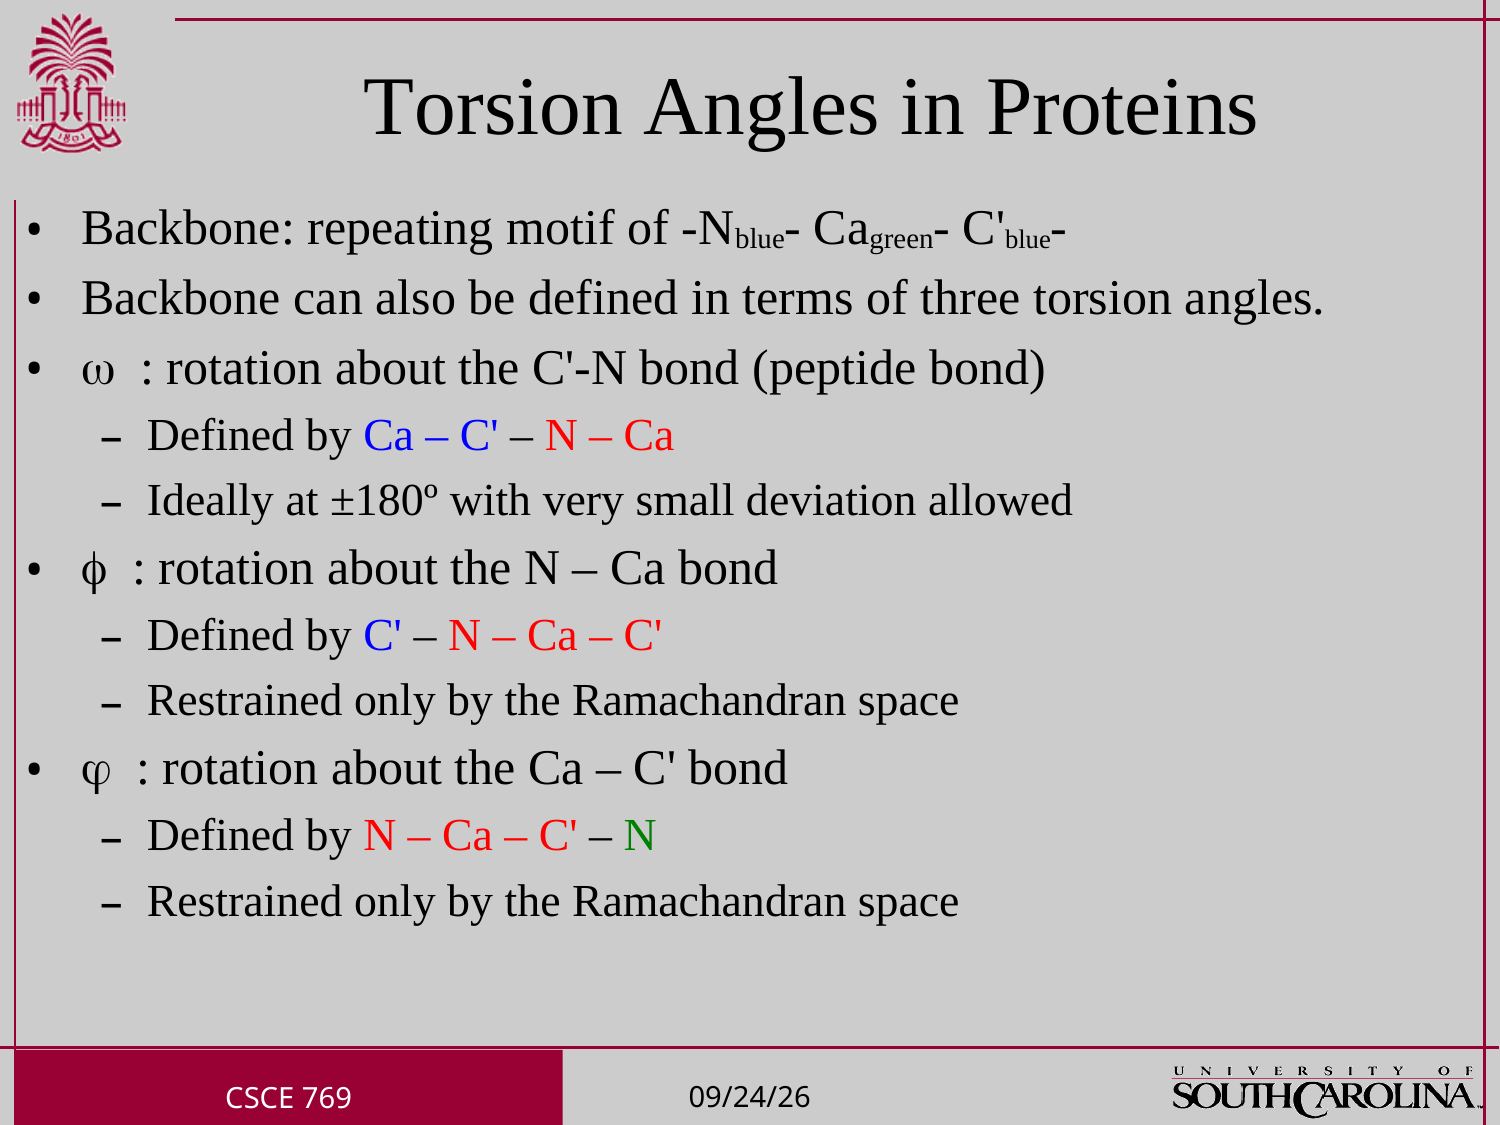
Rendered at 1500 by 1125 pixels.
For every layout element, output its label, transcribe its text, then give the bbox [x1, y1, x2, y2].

picture [1162, 1049, 1483, 1125]
title Torsion Angles in Proteins [174, 24, 1450, 188]
list Backbone: repeating motif of -Nblue- Cagreen- C'blue- Backbone can also be defined in terms of three torsion angles. w : rotation about the C'-N bond (peptide bond) Defined by Ca – C' – N – Ca Ideally at ±180º with very small deviation allowed f : rotation about the N – Ca bond Defined by C' – N – Ca – C' Restrained only by the Ramachandran space j : rotation about the Ca – C' bond Defined by N – Ca – C' – N Restrained only by the Ramachandran space [24, 200, 1476, 1013]
picture [12, 12, 131, 155]
